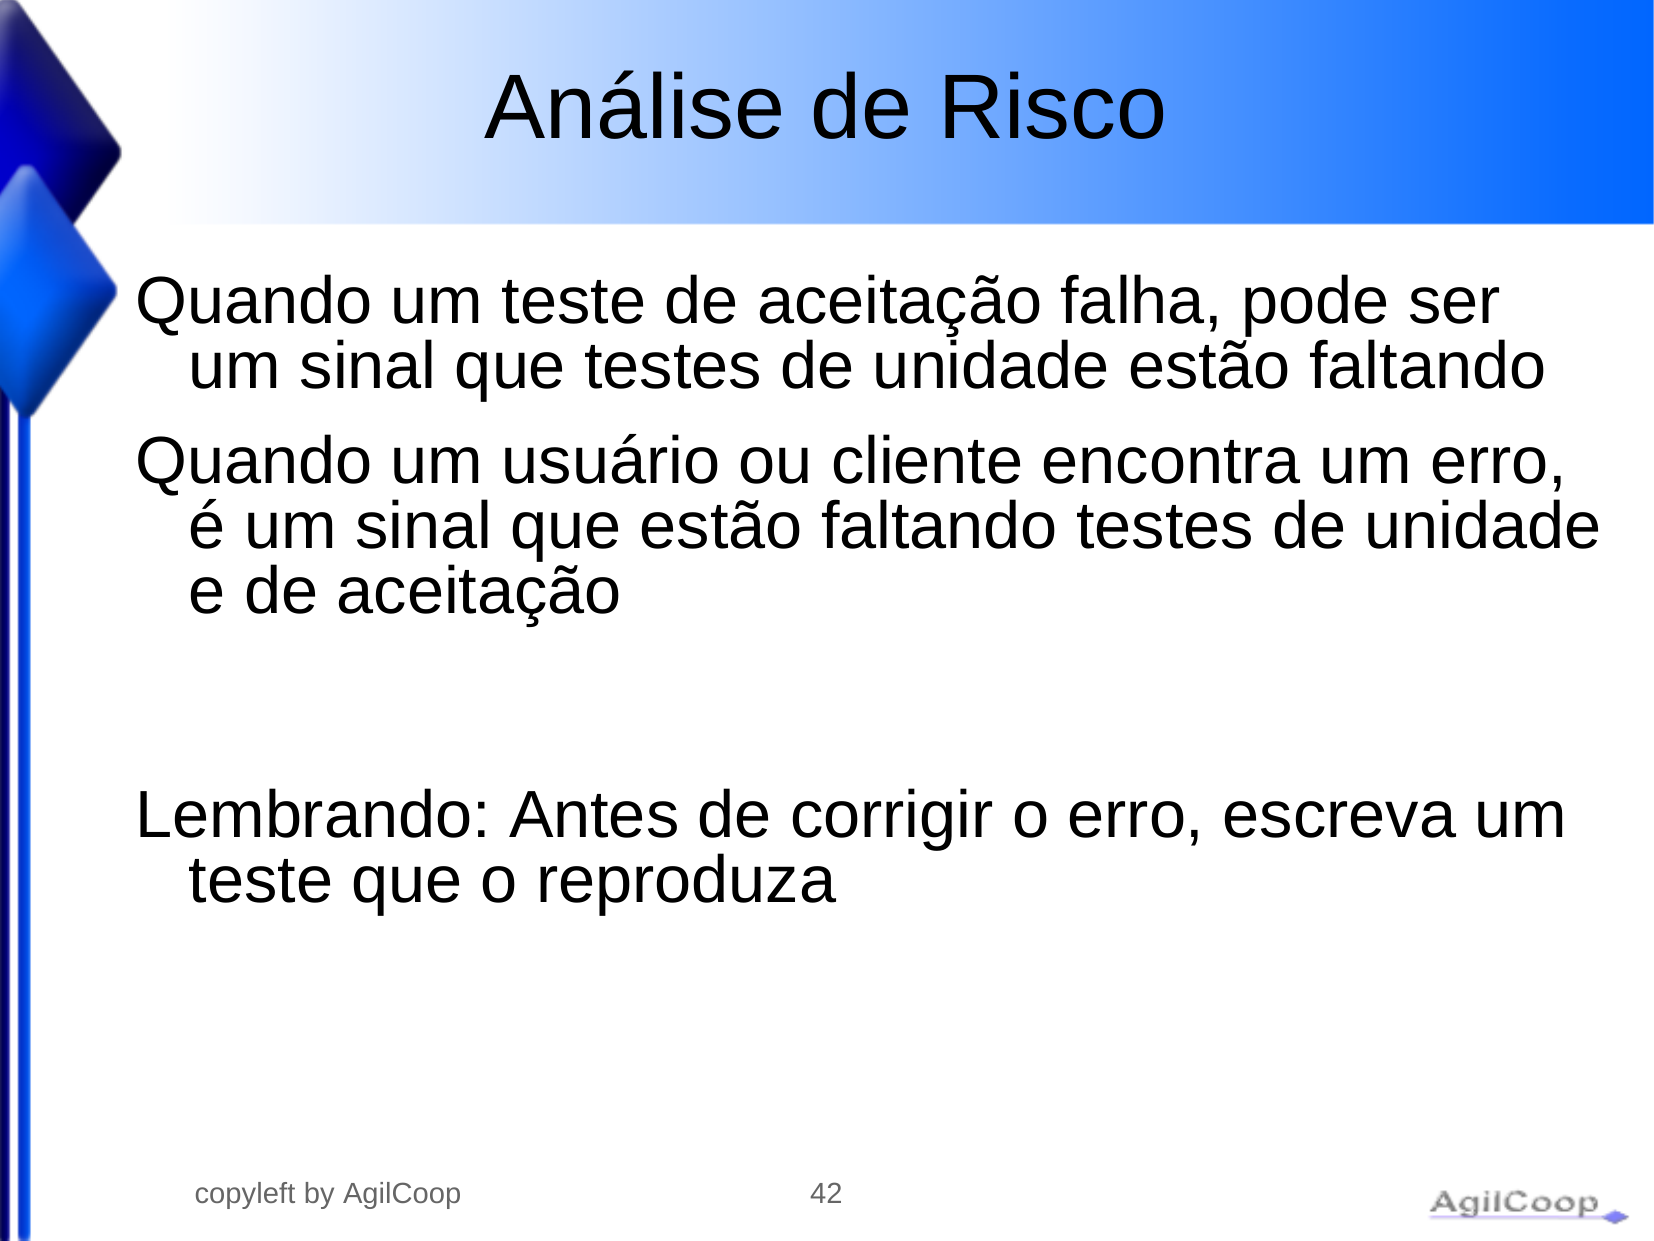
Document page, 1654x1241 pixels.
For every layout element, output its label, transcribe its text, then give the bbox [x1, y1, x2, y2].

title Análise de Risco [82, 60, 1571, 163]
picture [0, 0, 1654, 1241]
list Quando um teste de aceitação falha, pode ser um sinal que testes de unidade estão faltando Quando um usuário ou cliente encontra um erro, é um sinal que estão faltando testes de unidade e de aceitação Lembrando: Antes de corrigir o erro, escreva um teste que o reproduza [118, 271, 1607, 1027]
